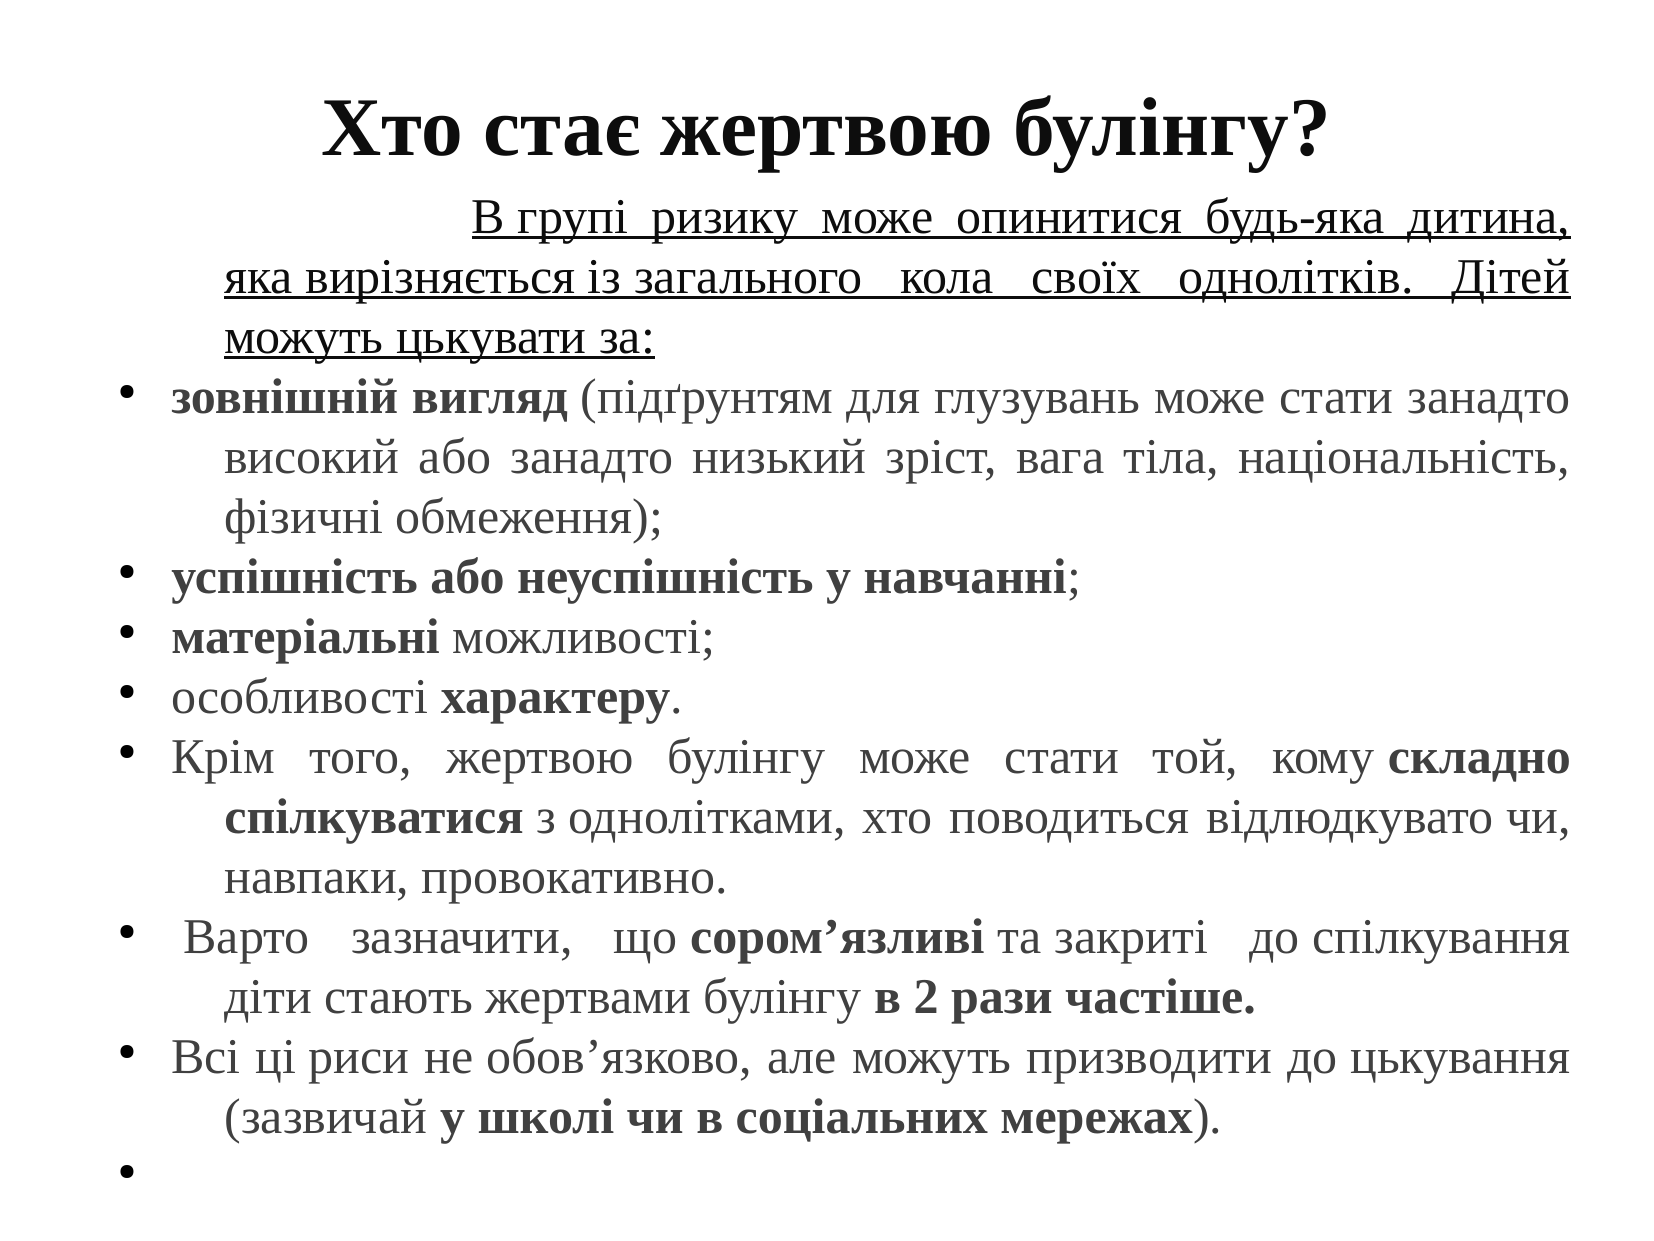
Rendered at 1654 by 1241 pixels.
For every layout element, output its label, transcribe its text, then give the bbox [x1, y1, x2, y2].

title Хто стає жертвою булінгу? [82, 49, 1571, 183]
list В групі ризику може опинитися будь-яка дитина, яка вирізняється із загального кола своїх однолітків. Дітей можуть цькувати за: зовнішній вигляд (підґрунтям для глузувань може стати занадто високий або занадто низький зріст, вага тіла, національність, фізичні обмеження); успішність або неуспішність у навчанні; матеріальні можливості; особливості характеру. Крім того, жертвою булінгу може стати той, кому складно спілкуватися з однолітками, хто поводиться відлюдкувато чи, навпаки, провокативно. Варто зазначити, що сором’язливі та закриті до спілкування діти стають жертвами булінгу в 2 рази частіше. Всі ці риси не обов’язково, але можуть призводити до цькування (зазвичай у школі чи в соціальних мережах). [82, 183, 1571, 1152]
